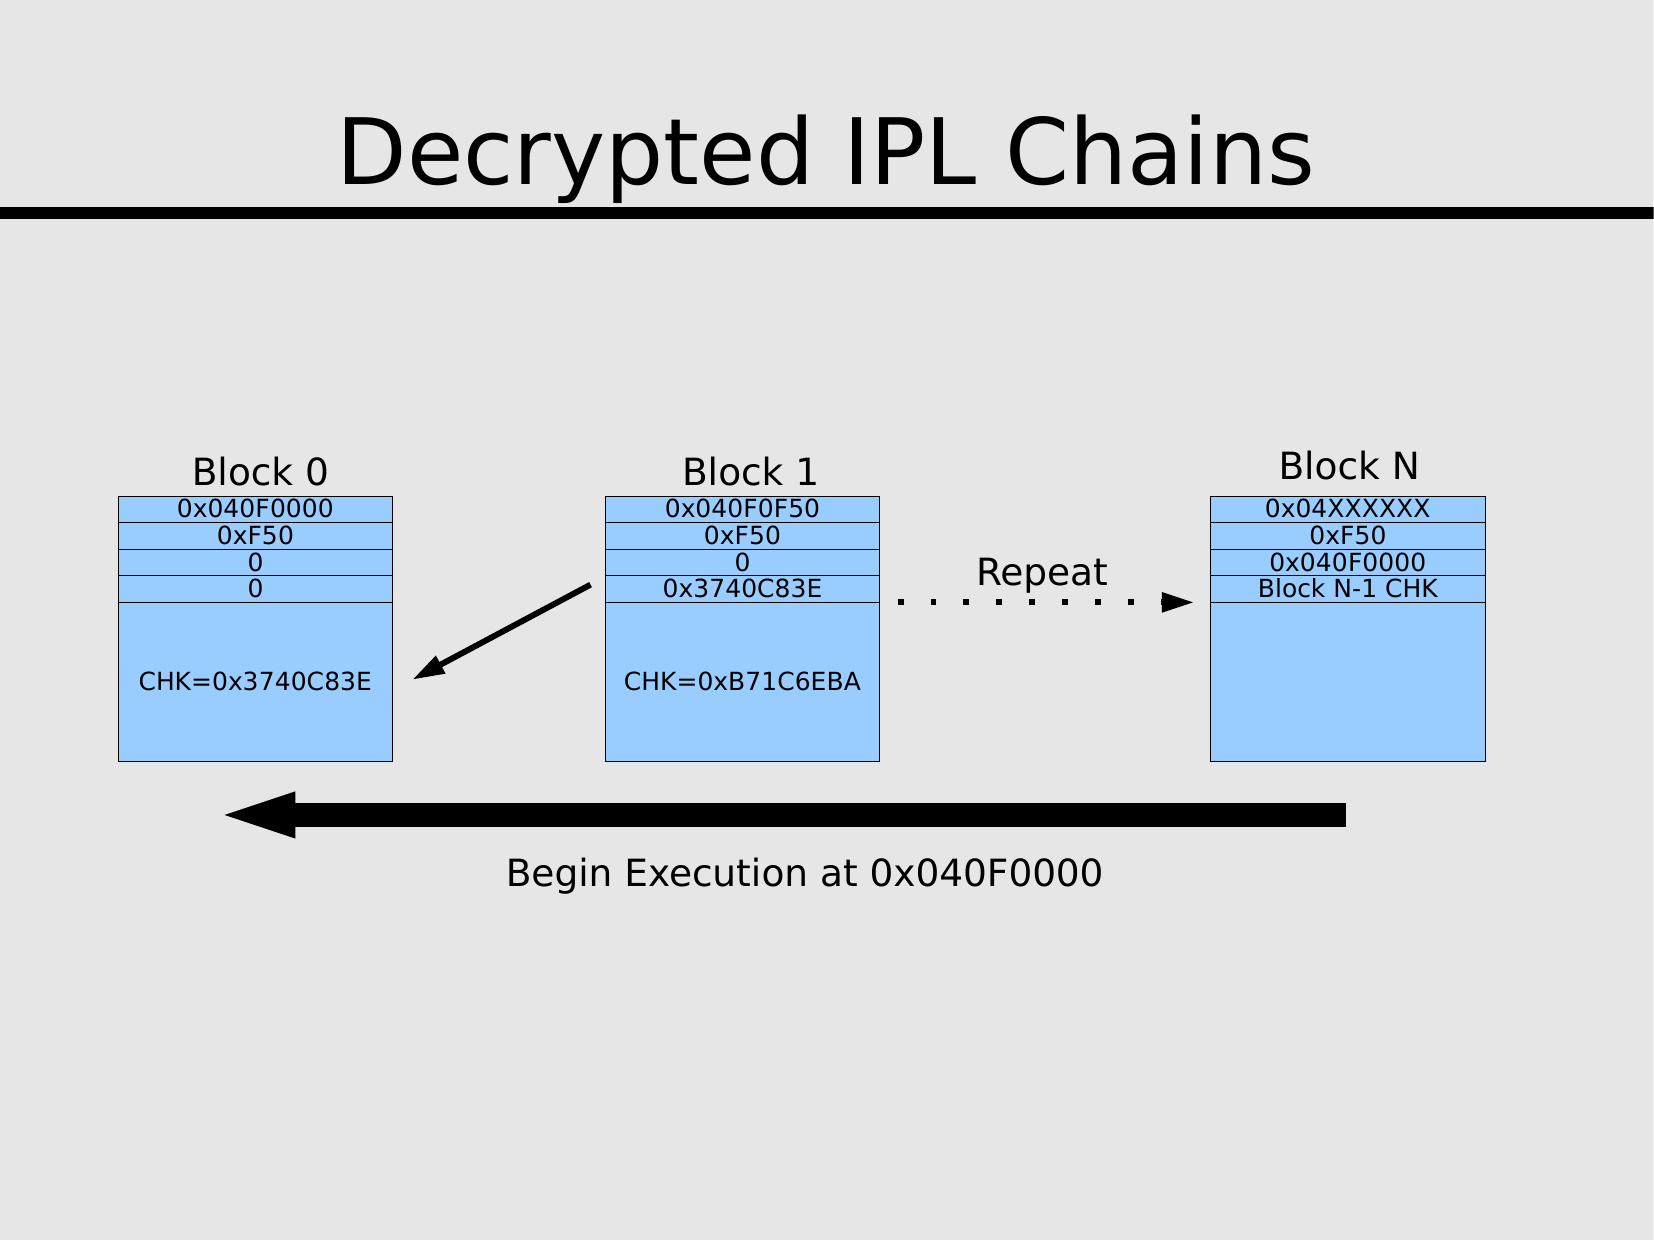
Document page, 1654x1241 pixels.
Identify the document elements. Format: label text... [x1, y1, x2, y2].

text_box 0x3740C83E [605, 575, 880, 602]
text_box Block N-1 CHK [1210, 575, 1486, 602]
text_box Block 1 [667, 443, 832, 502]
text_box CHK=0x3740C83E [118, 602, 393, 762]
title Decrypted IPL Chains [82, 56, 1571, 250]
text_box [1210, 602, 1486, 762]
text_box 0xF50 [118, 522, 393, 549]
text_box 0x04XXXXXX [1210, 496, 1486, 522]
text_box Block N [1263, 437, 1433, 496]
text_box 0x040F0000 [1210, 549, 1486, 575]
text_box CHK=0xB71C6EBA [605, 602, 880, 762]
text_box 0x040F0000 [118, 496, 393, 522]
text_box 0xF50 [1210, 522, 1486, 549]
text_box 0x040F0F50 [605, 496, 880, 522]
text_box Begin Execution at 0x040F0000 [491, 844, 1109, 903]
text_box Block 0 [177, 442, 342, 502]
text_box 0 [605, 549, 880, 575]
text_box Repeat [961, 543, 1121, 602]
text_box 0 [118, 575, 393, 602]
text_box 0 [118, 549, 393, 575]
text_box 0xF50 [605, 522, 880, 549]
